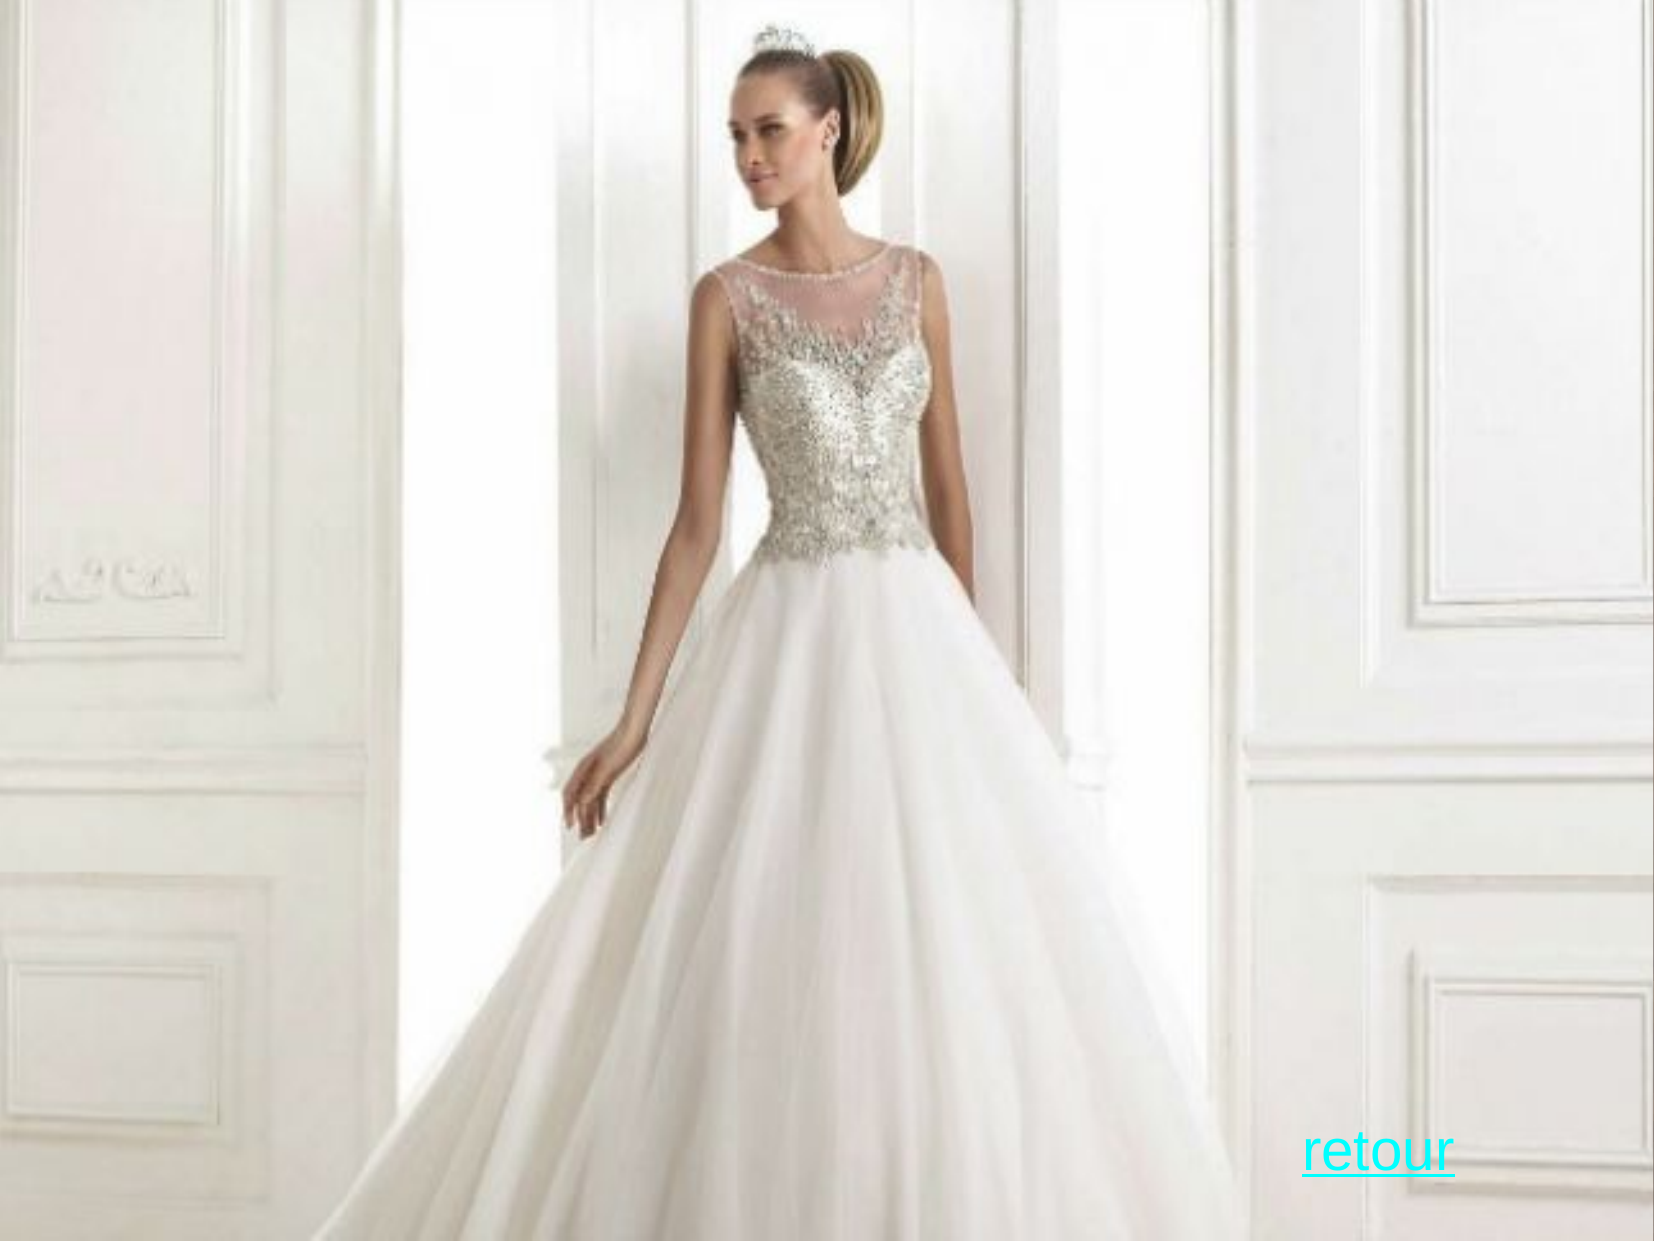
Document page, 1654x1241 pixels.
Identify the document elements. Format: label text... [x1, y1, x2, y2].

picture [0, 0, 1654, 1241]
text_box retour [1287, 1110, 1595, 1190]
